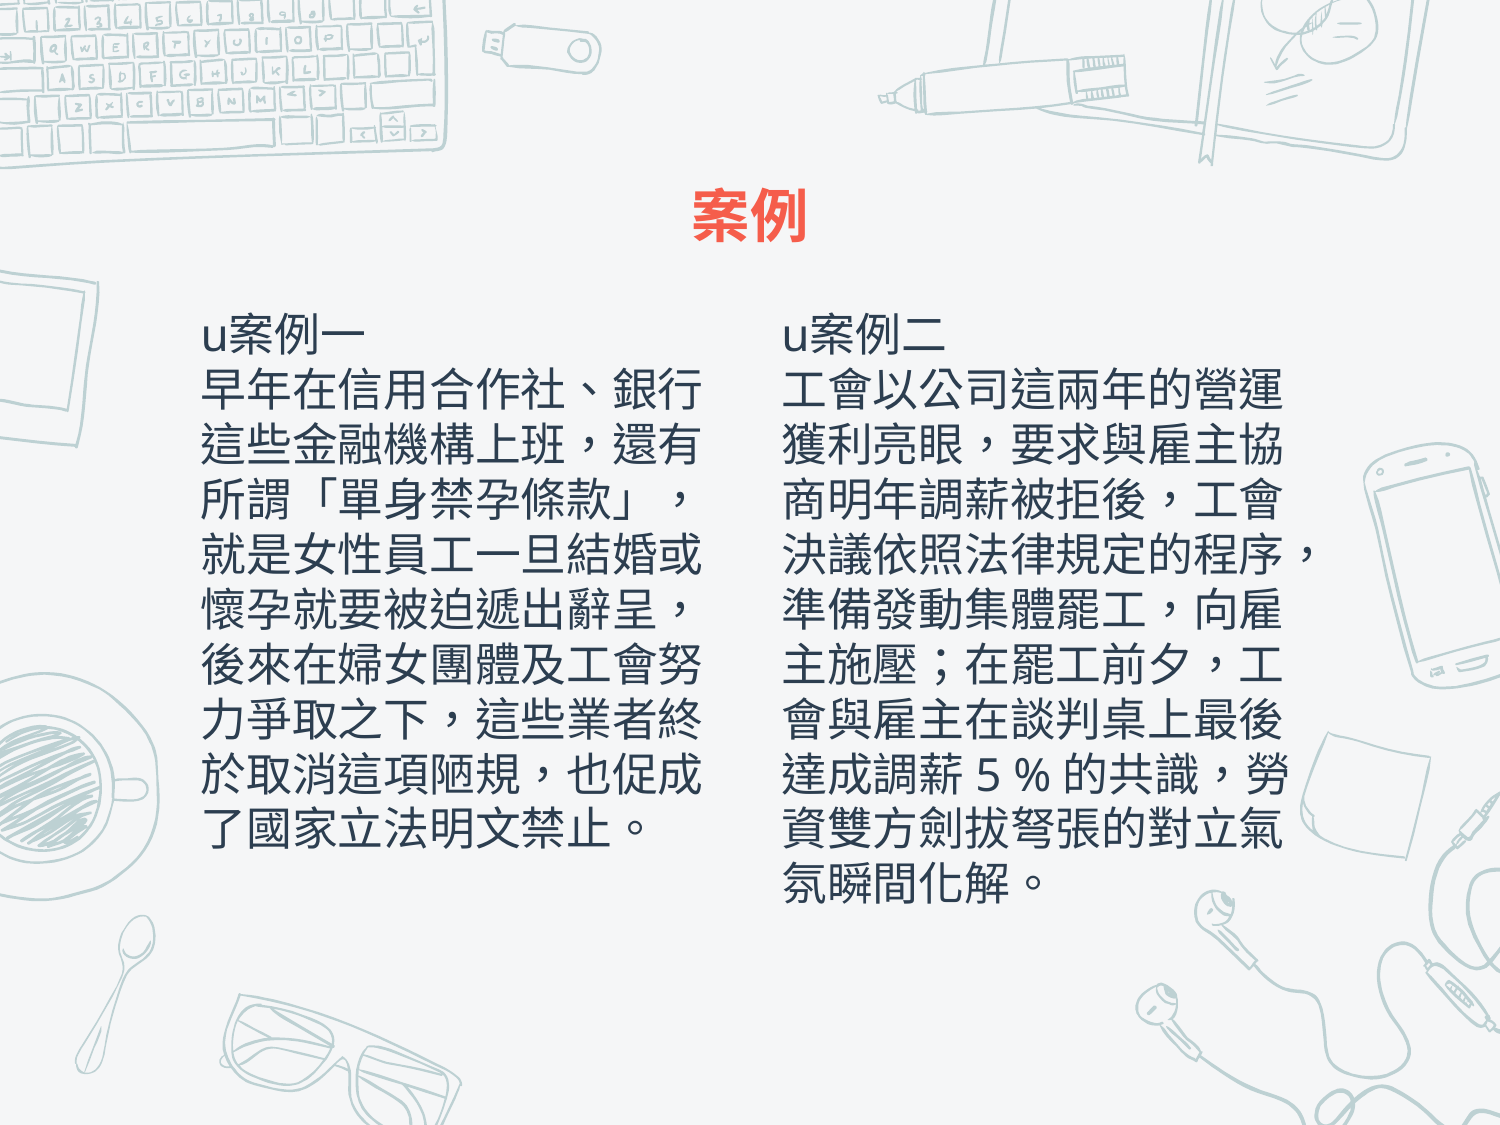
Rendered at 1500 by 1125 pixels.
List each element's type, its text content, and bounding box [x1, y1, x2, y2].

title 案例 [185, 136, 1315, 264]
list 案例一 早年在信用合作社、銀行這些金融機構上班，還有所謂「單身禁孕條款」，就是女性員工一旦結婚或懷孕就要被迫遞出辭呈，後來在婦女團體及工會努力爭取之下，這些業者終於取消這項陋規，也促成了國家立法明文禁止。 [185, 290, 734, 1053]
list 案例二 工會以公司這兩年的營運獲利亮眼，要求與雇主協商明年調薪被拒後，工會決議依照法律規定的程序，準備發動集體罷工，向雇主施壓；在罷工前夕，工會與雇主在談判桌上最後達成調薪5 %的共識，勞資雙方劍拔弩張的對立氣氛瞬間化解。 [766, 290, 1315, 1053]
